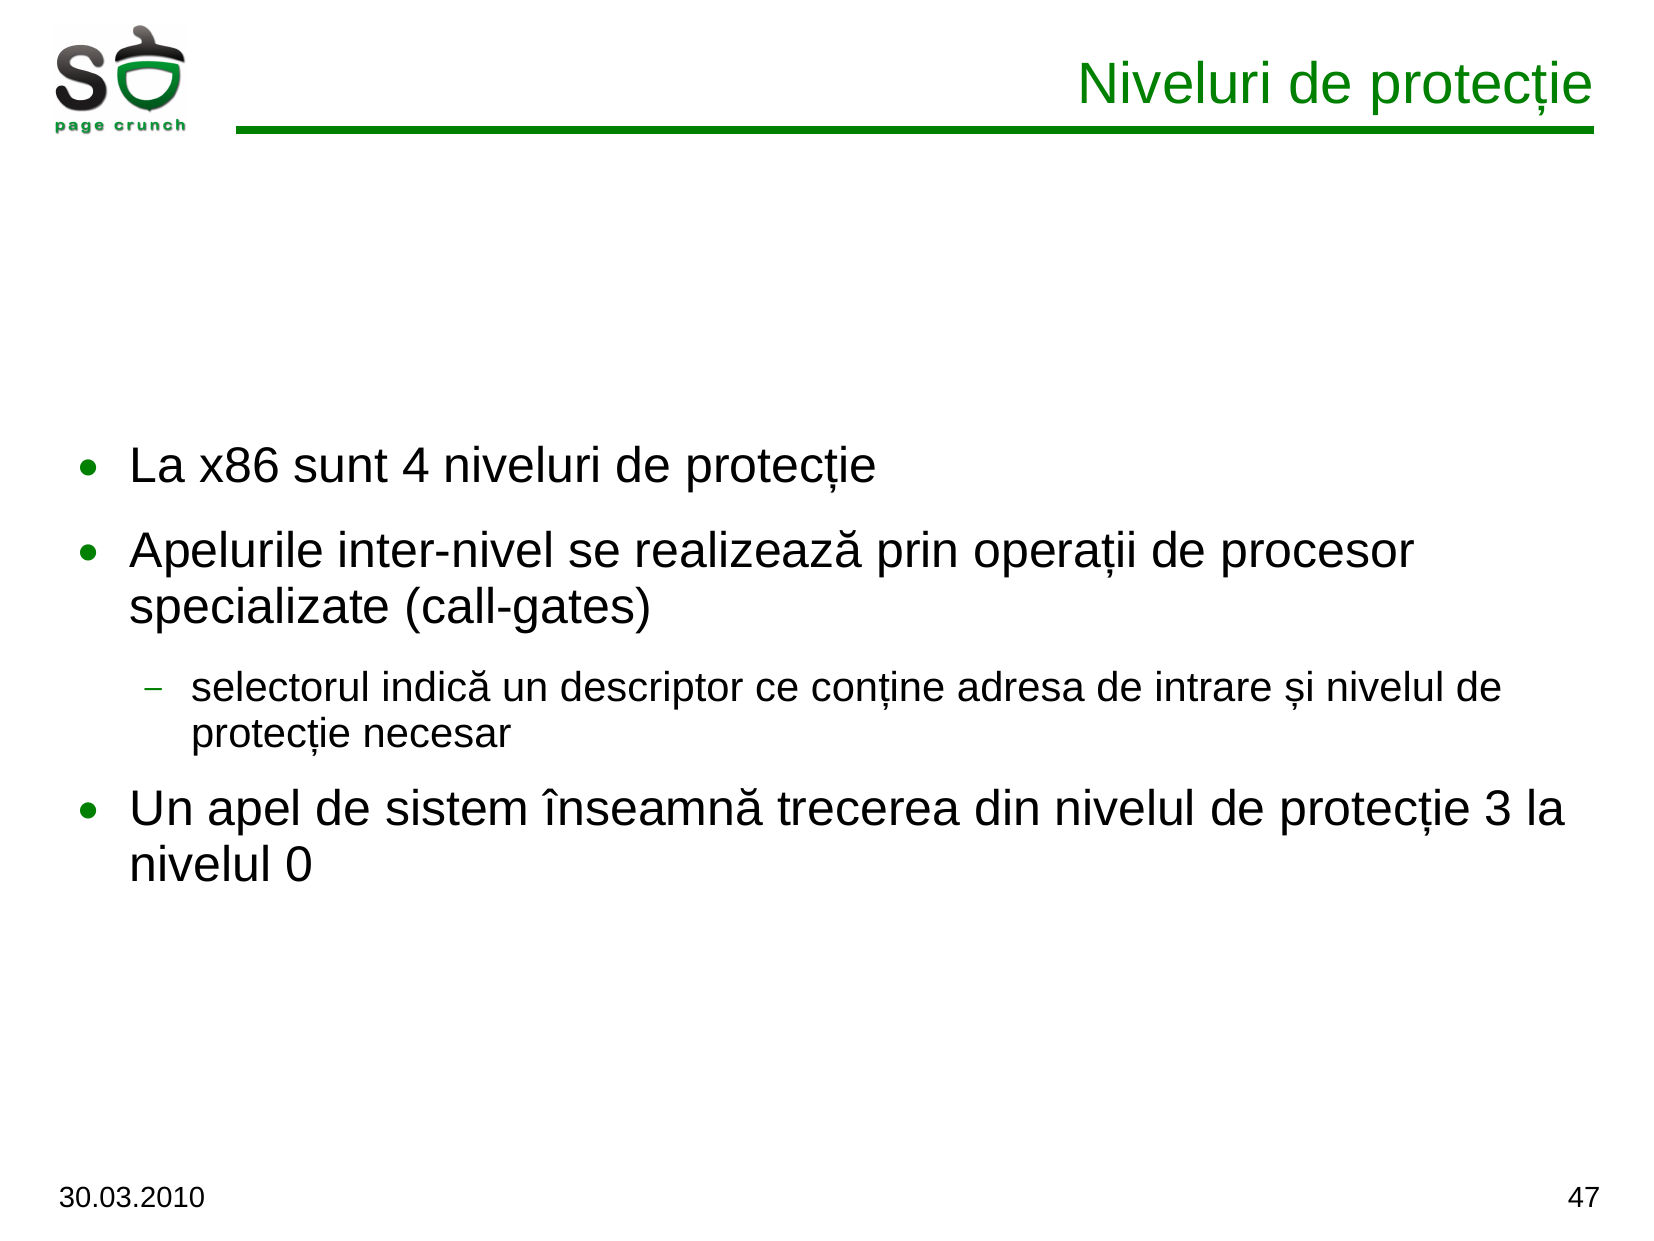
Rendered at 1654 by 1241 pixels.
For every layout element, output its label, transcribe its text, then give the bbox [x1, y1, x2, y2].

picture [53, 23, 188, 136]
title Niveluri de protecție [236, 49, 1595, 119]
list La x86 sunt 4 niveluri de protecție Apelurile inter-nivel se realizează prin operații de procesor specializate (call-gates) selectorul indică un descriptor ce conține adresa de intrare și nivelul de protecție necesar Un apel de sistem înseamnă trecerea din nivelul de protecție 3 la nivelul 0 [59, 177, 1595, 1152]
